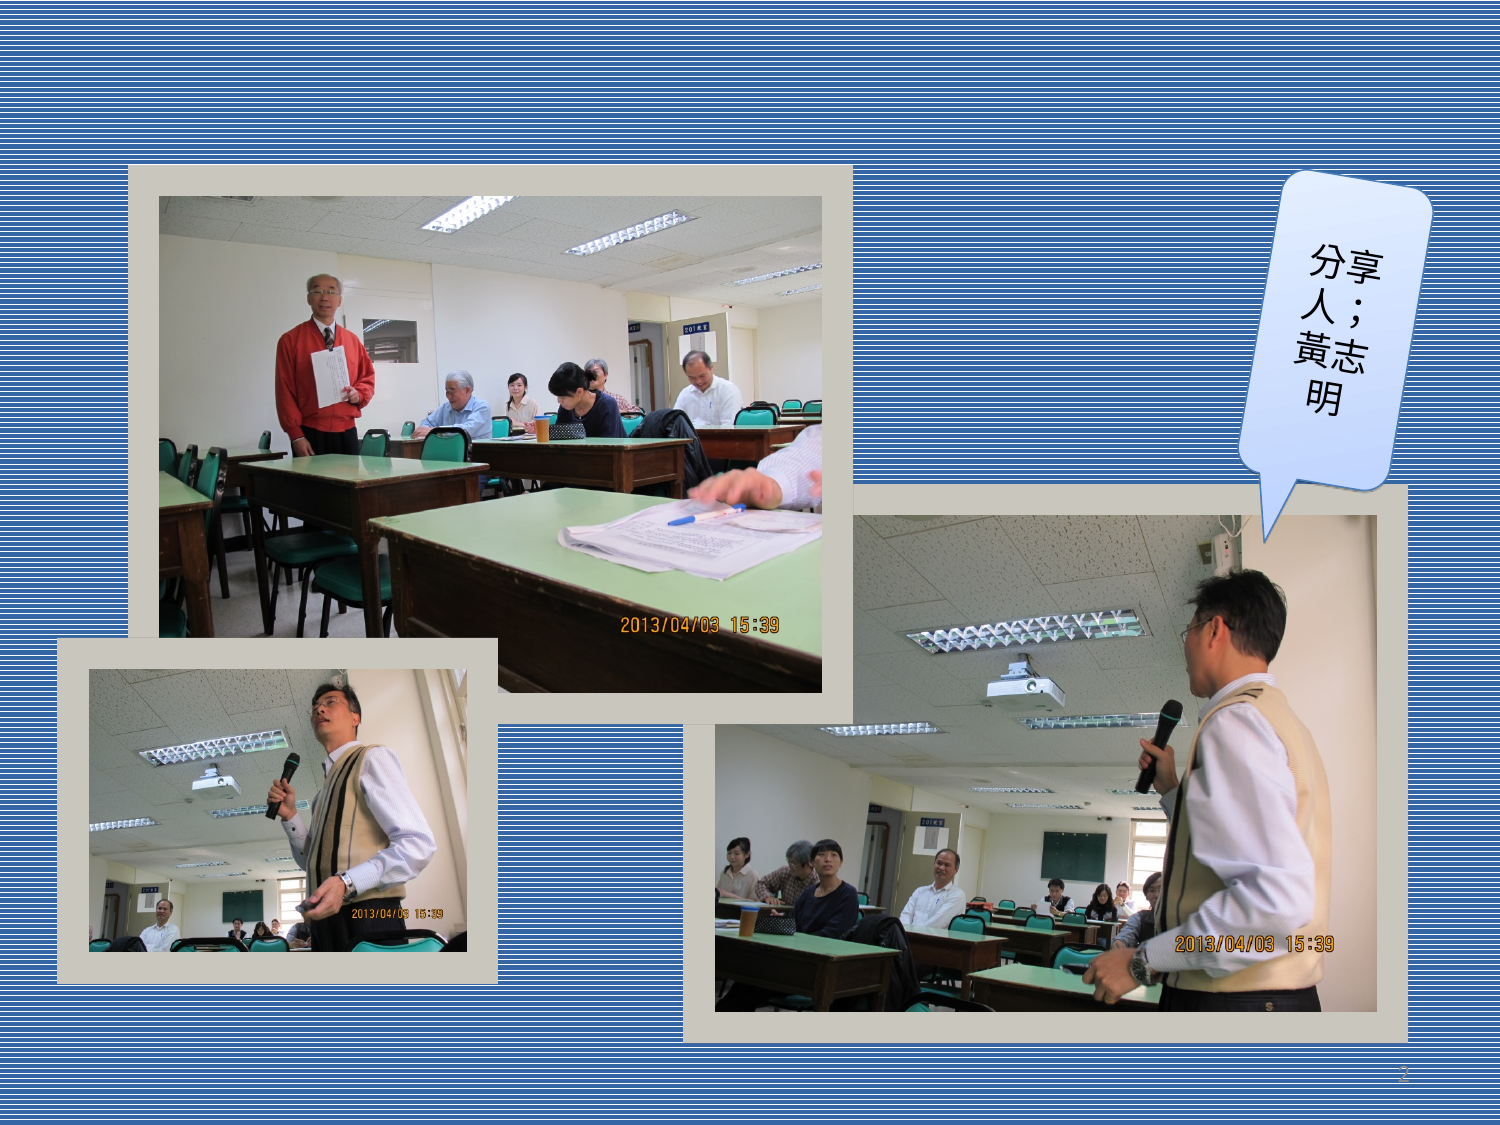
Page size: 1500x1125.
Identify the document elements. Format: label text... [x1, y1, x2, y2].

picture [714, 515, 1377, 1013]
text_box 分享人；黃志明 [1238, 169, 1434, 543]
slide_number <編號> [1074, 1042, 1425, 1103]
picture [88, 668, 467, 953]
picture [159, 196, 822, 694]
